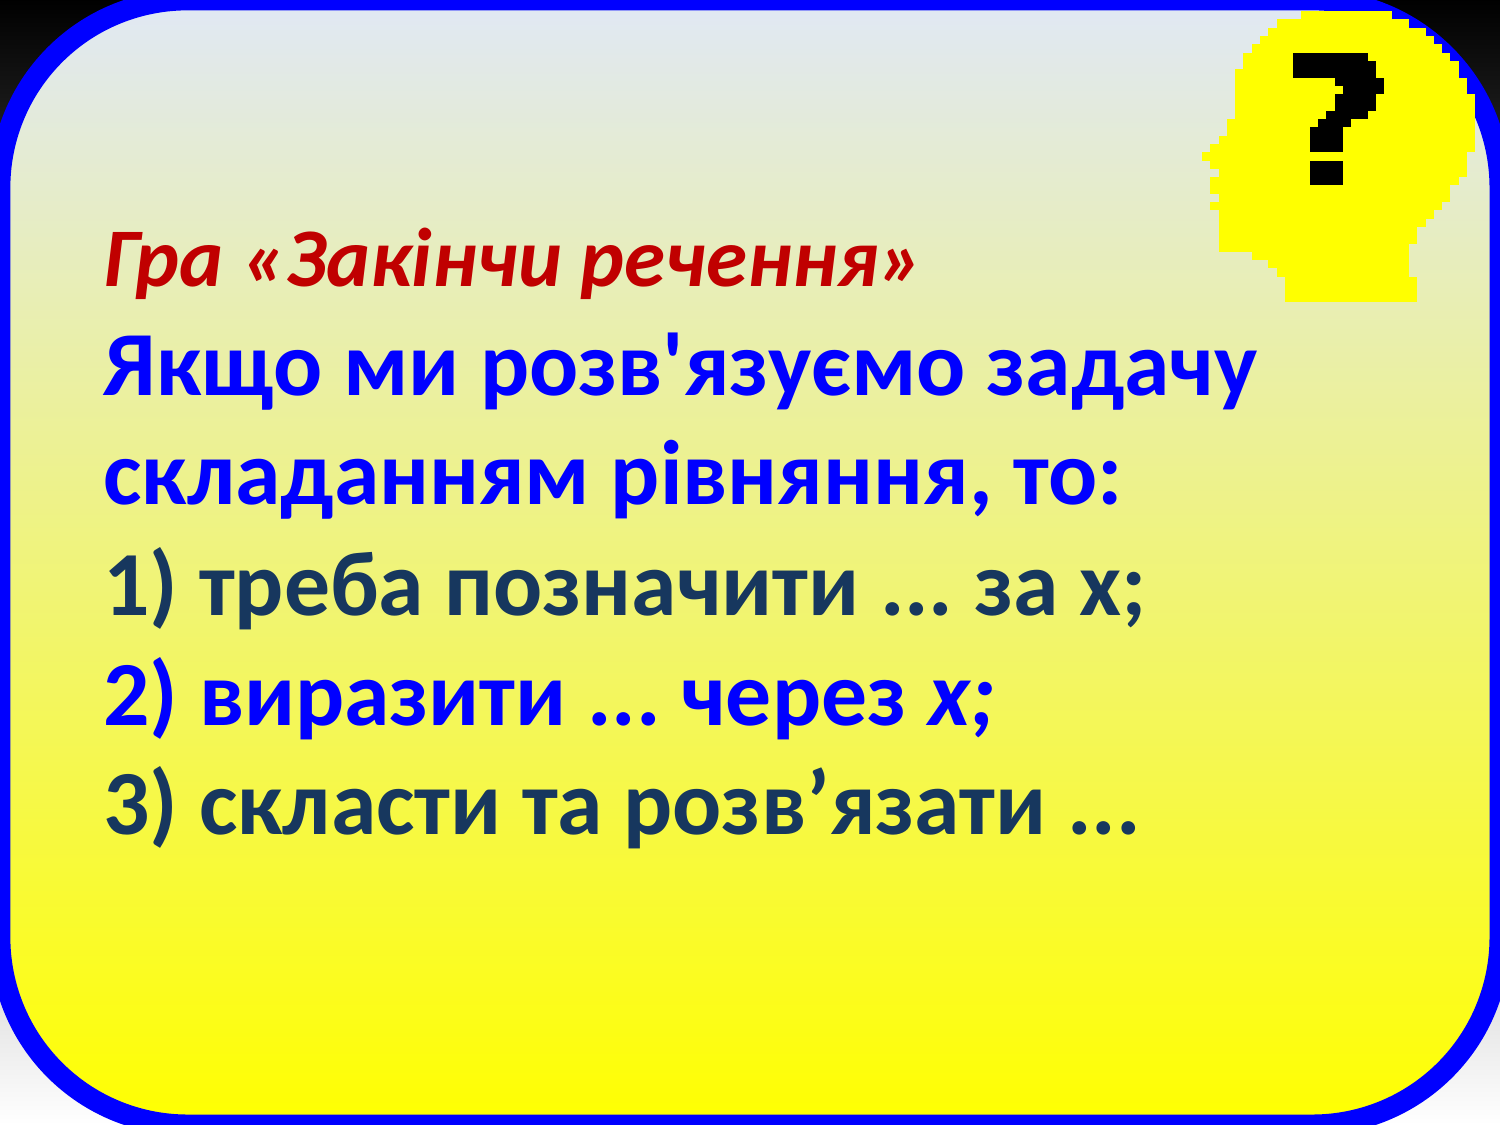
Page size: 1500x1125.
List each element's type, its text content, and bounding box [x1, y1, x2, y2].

picture [1128, 0, 1500, 327]
text_box Гра «Закінчи речення» Якщо ми розв'язуємо задачу складанням рівняння, то: 1) треба позначити ... за х; 2) виразити ... через х; 3) скласти та розв’язати ... [88, 150, 1388, 906]
text_box [0, 0, 1500, 1125]
